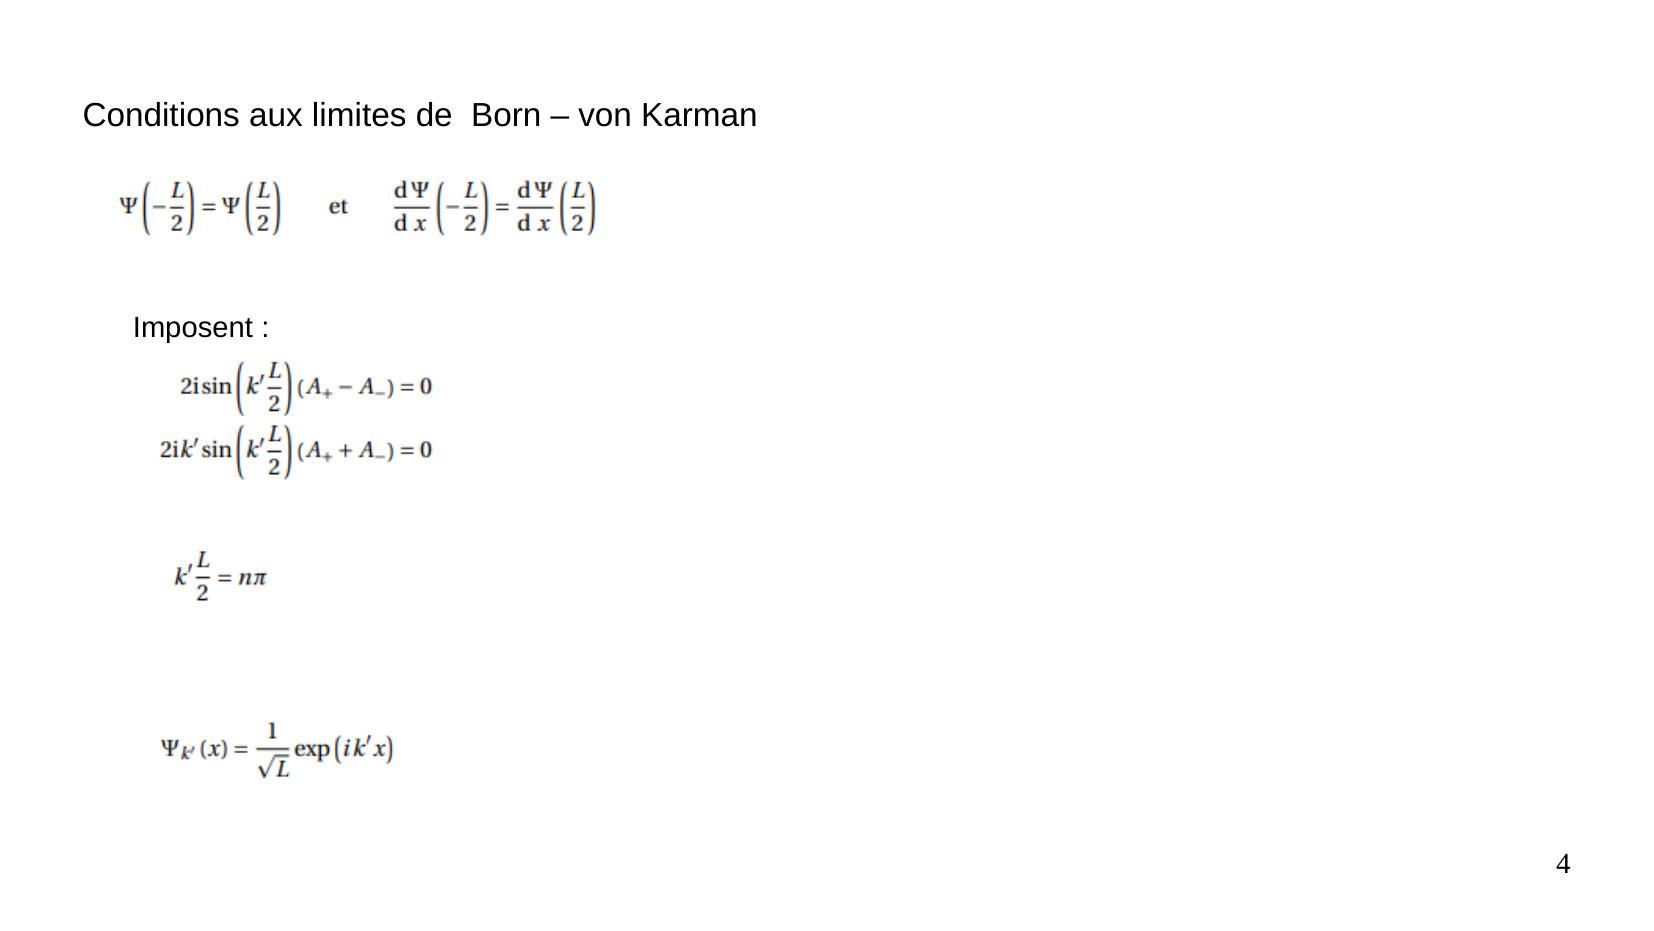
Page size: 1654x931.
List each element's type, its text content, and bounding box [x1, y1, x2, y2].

picture [141, 356, 461, 497]
picture [108, 165, 603, 256]
picture [137, 531, 296, 615]
text_box Imposent : [118, 303, 331, 352]
picture [141, 710, 422, 804]
title Conditions aux limites de Born – von Karman [82, 37, 1571, 193]
